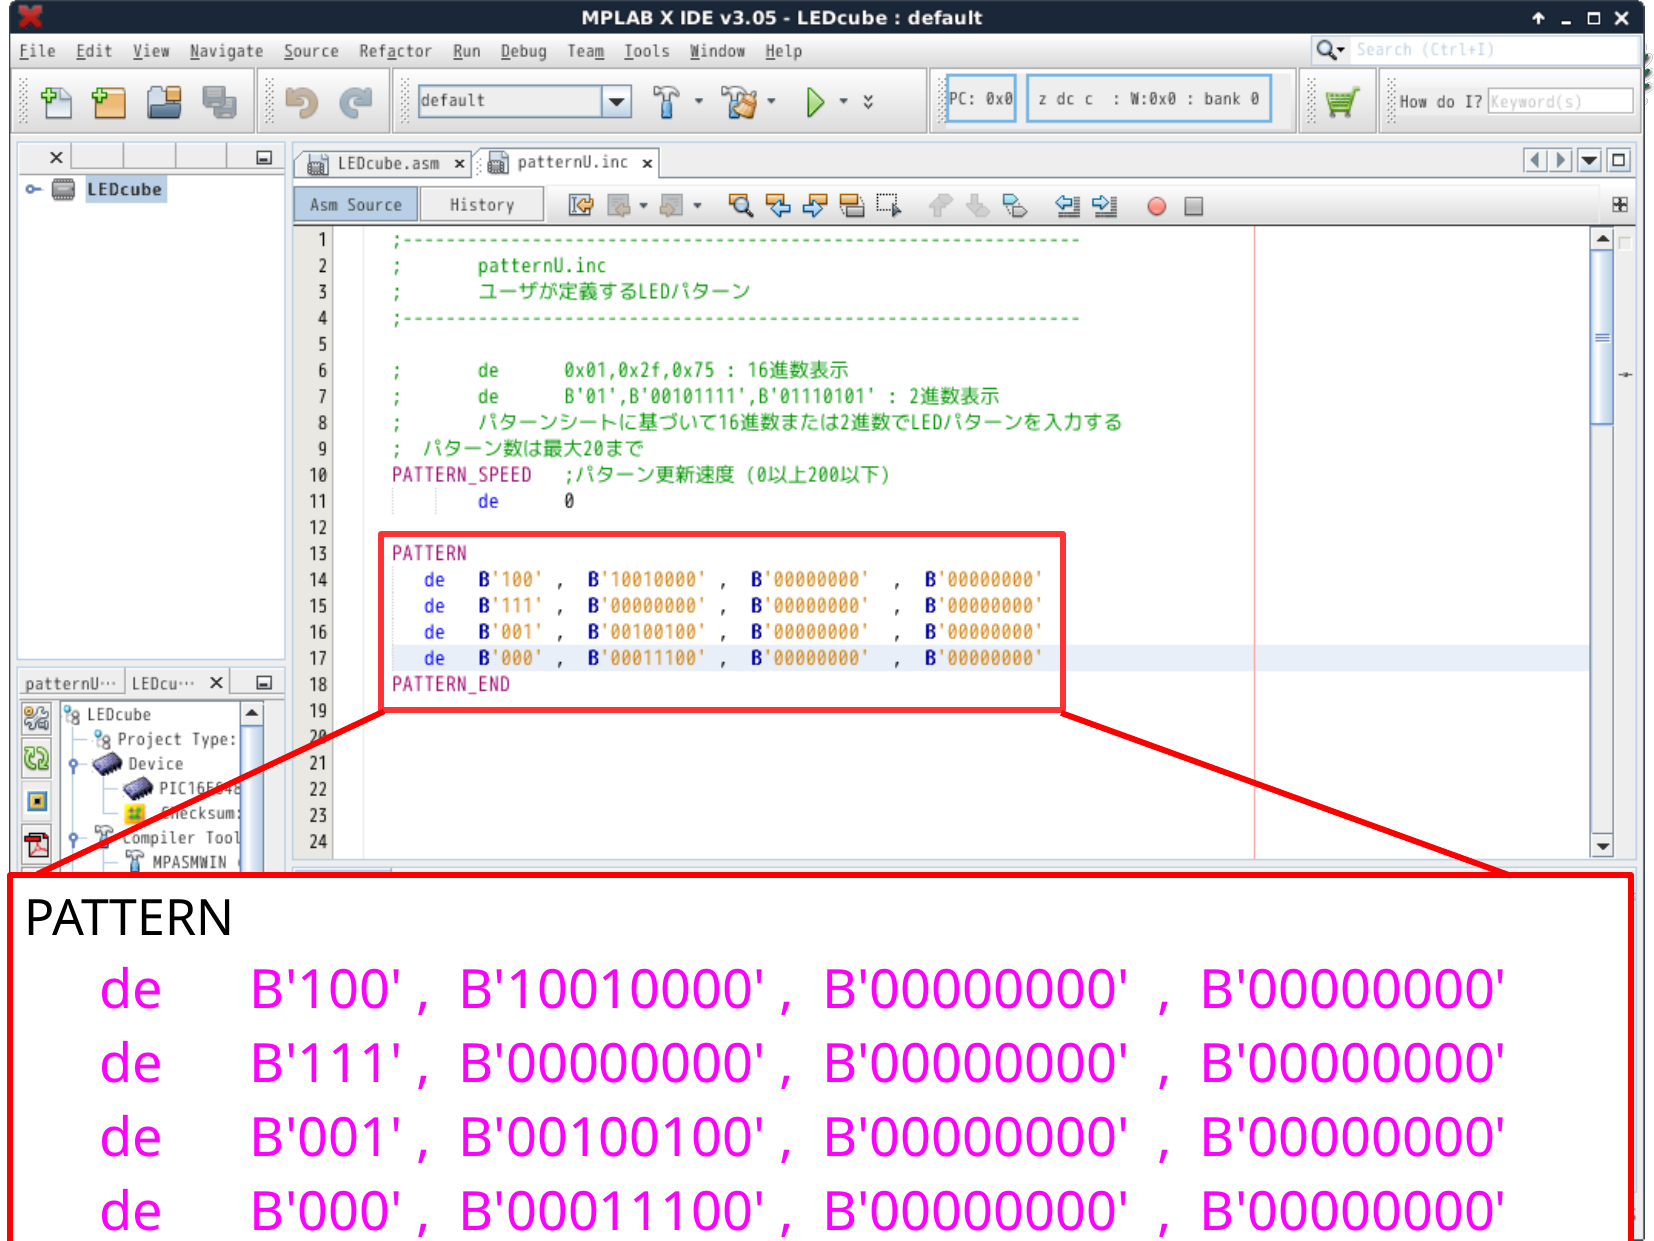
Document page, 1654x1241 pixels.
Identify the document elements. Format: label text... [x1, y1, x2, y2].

picture [51, 713, 1488, 872]
text_box PATTERN de B'100' , B'10010000' , B'00000000' , B'00000000' de B'111' , B'00000000' , B'00000000' , B'00000000' de B'001' , B'00100100' , B'00000000' , B'00000000' de B'000' , B'00011100' , B'00000000' , B'00000000' PATTERN_END [10, 874, 1631, 1207]
picture [9, 0, 1654, 1241]
picture [384, 537, 1060, 707]
